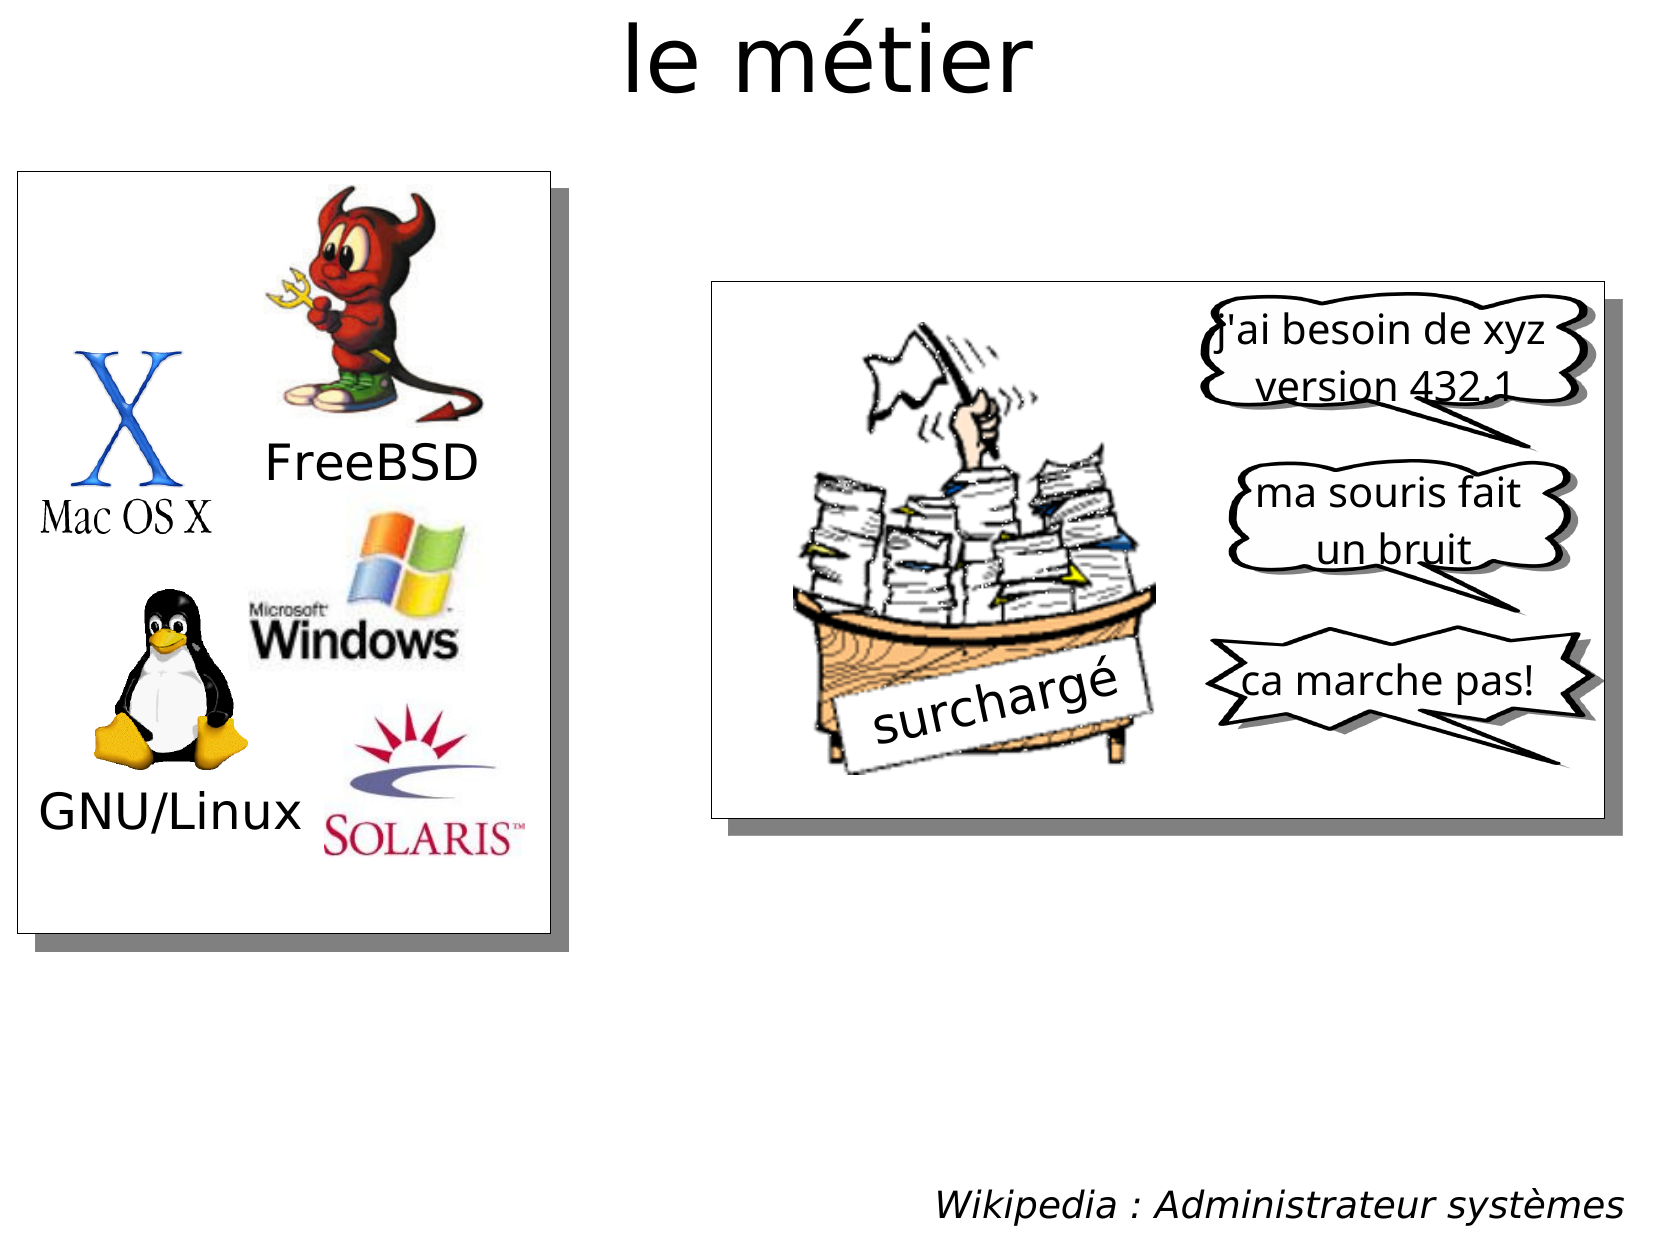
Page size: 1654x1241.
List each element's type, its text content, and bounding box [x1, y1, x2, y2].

text_box GNU/Linux [38, 783, 303, 842]
title le métier [0, 0, 1654, 122]
text_box j'ai besoin de xyz version 432.1 [1216, 300, 1591, 398]
text_box ma souris fait un bruit [1255, 464, 1554, 561]
text_box Wikipedia : Administrateur systèmes [934, 1172, 1642, 1231]
picture [29, 340, 541, 880]
text_box [1593, 464, 1605, 611]
text_box ca marche pas! [1240, 651, 1565, 710]
picture [1189, 284, 1613, 773]
text_box [711, 281, 1605, 819]
text_box [17, 171, 551, 934]
text_box surchargé [866, 647, 1125, 758]
text_box FreeBSD [264, 434, 481, 493]
picture [793, 322, 1156, 775]
picture [251, 184, 494, 428]
